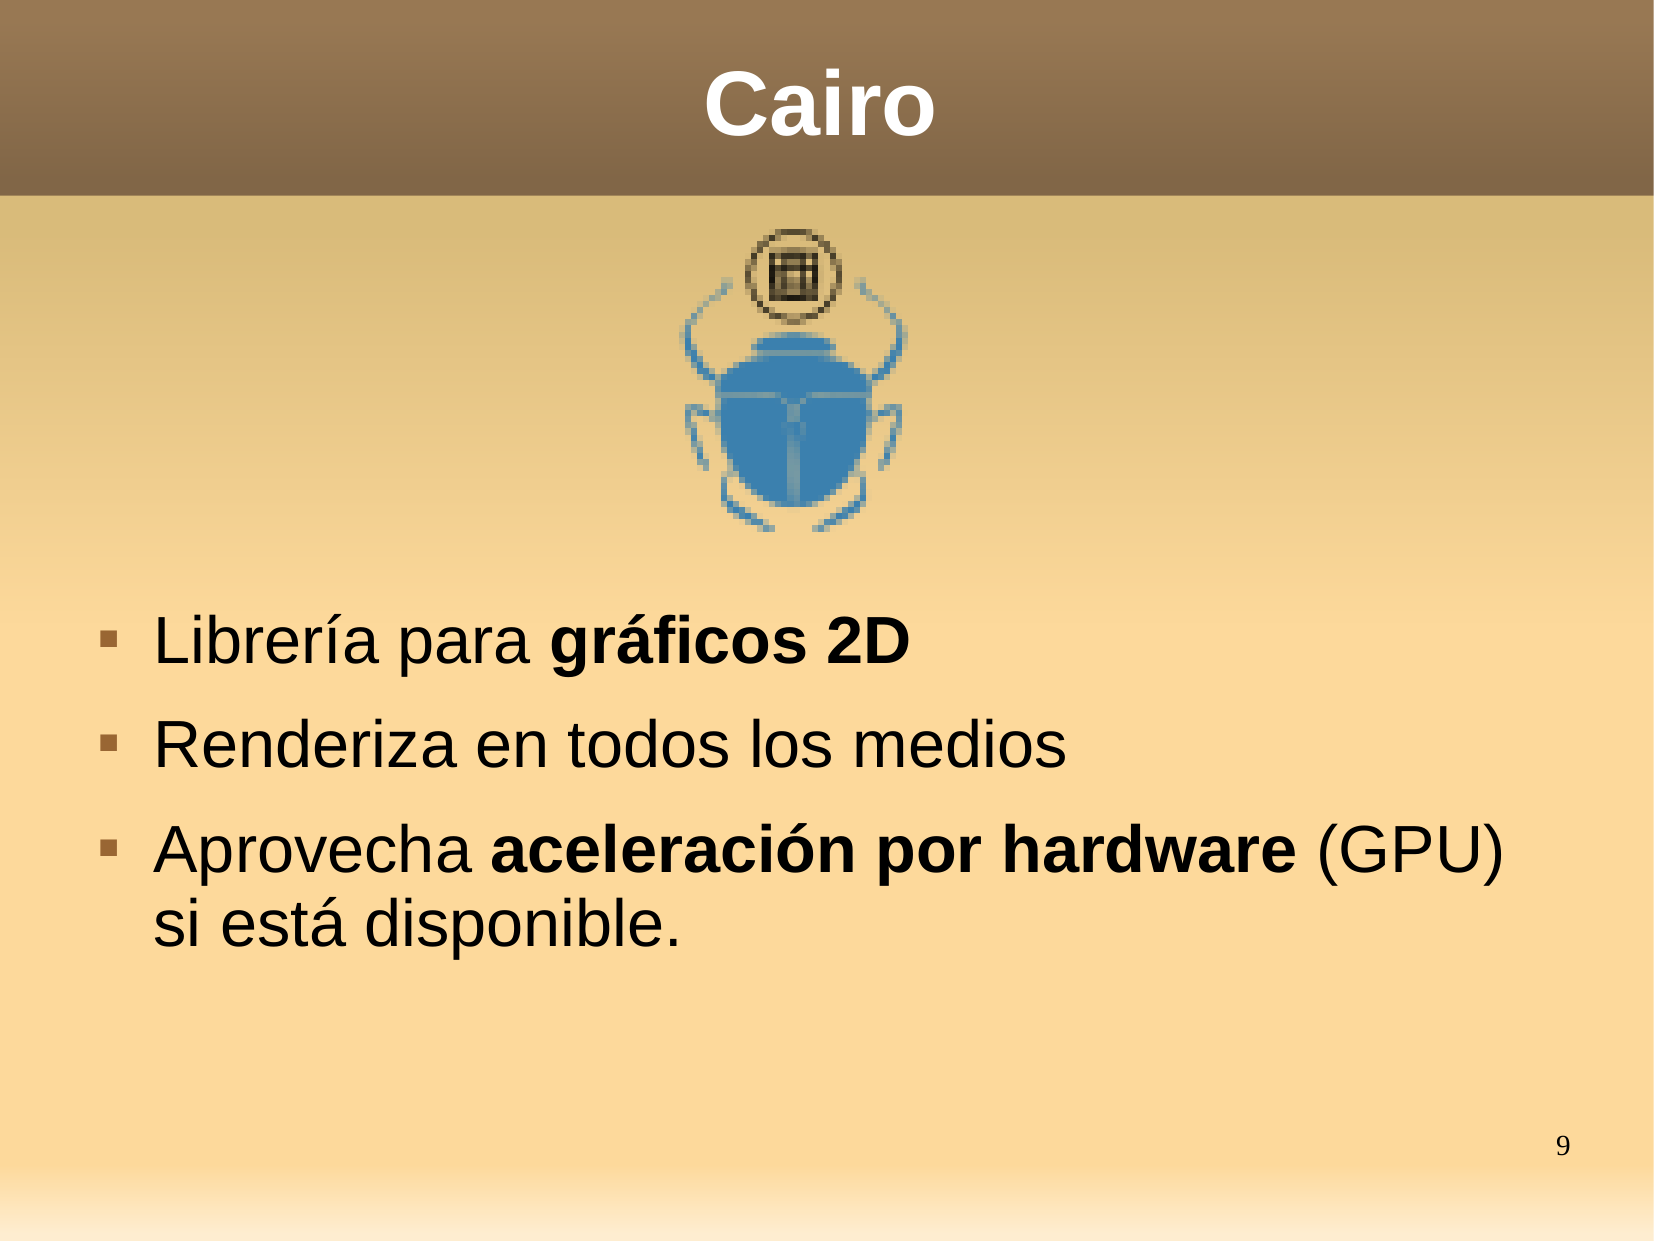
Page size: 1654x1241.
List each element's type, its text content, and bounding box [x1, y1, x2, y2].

list Librería para gráficos 2D Renderiza en todos los medios Aprovecha aceleración por hardware (GPU) si está disponible. [82, 290, 1571, 1094]
picture [0, 0, 1654, 1241]
title Cairo [76, 7, 1565, 200]
